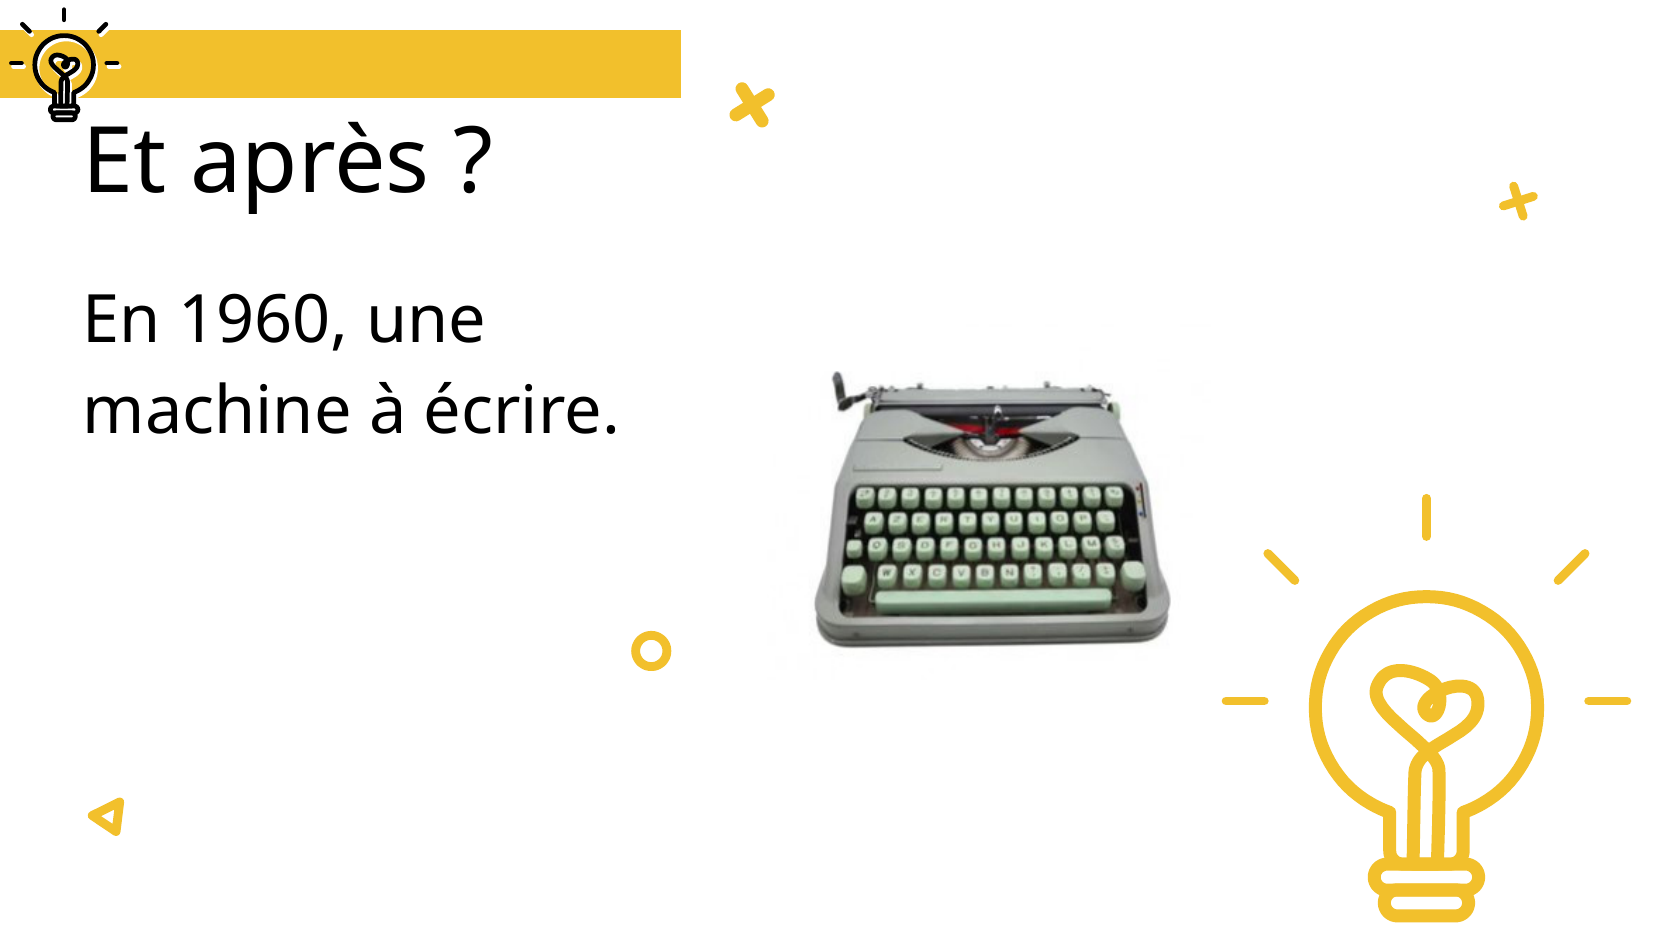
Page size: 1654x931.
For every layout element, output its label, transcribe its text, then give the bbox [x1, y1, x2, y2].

picture [767, 324, 1211, 680]
list En 1960, une machine à écrire. [82, 271, 1571, 857]
title Et après ? [82, 94, 1571, 250]
